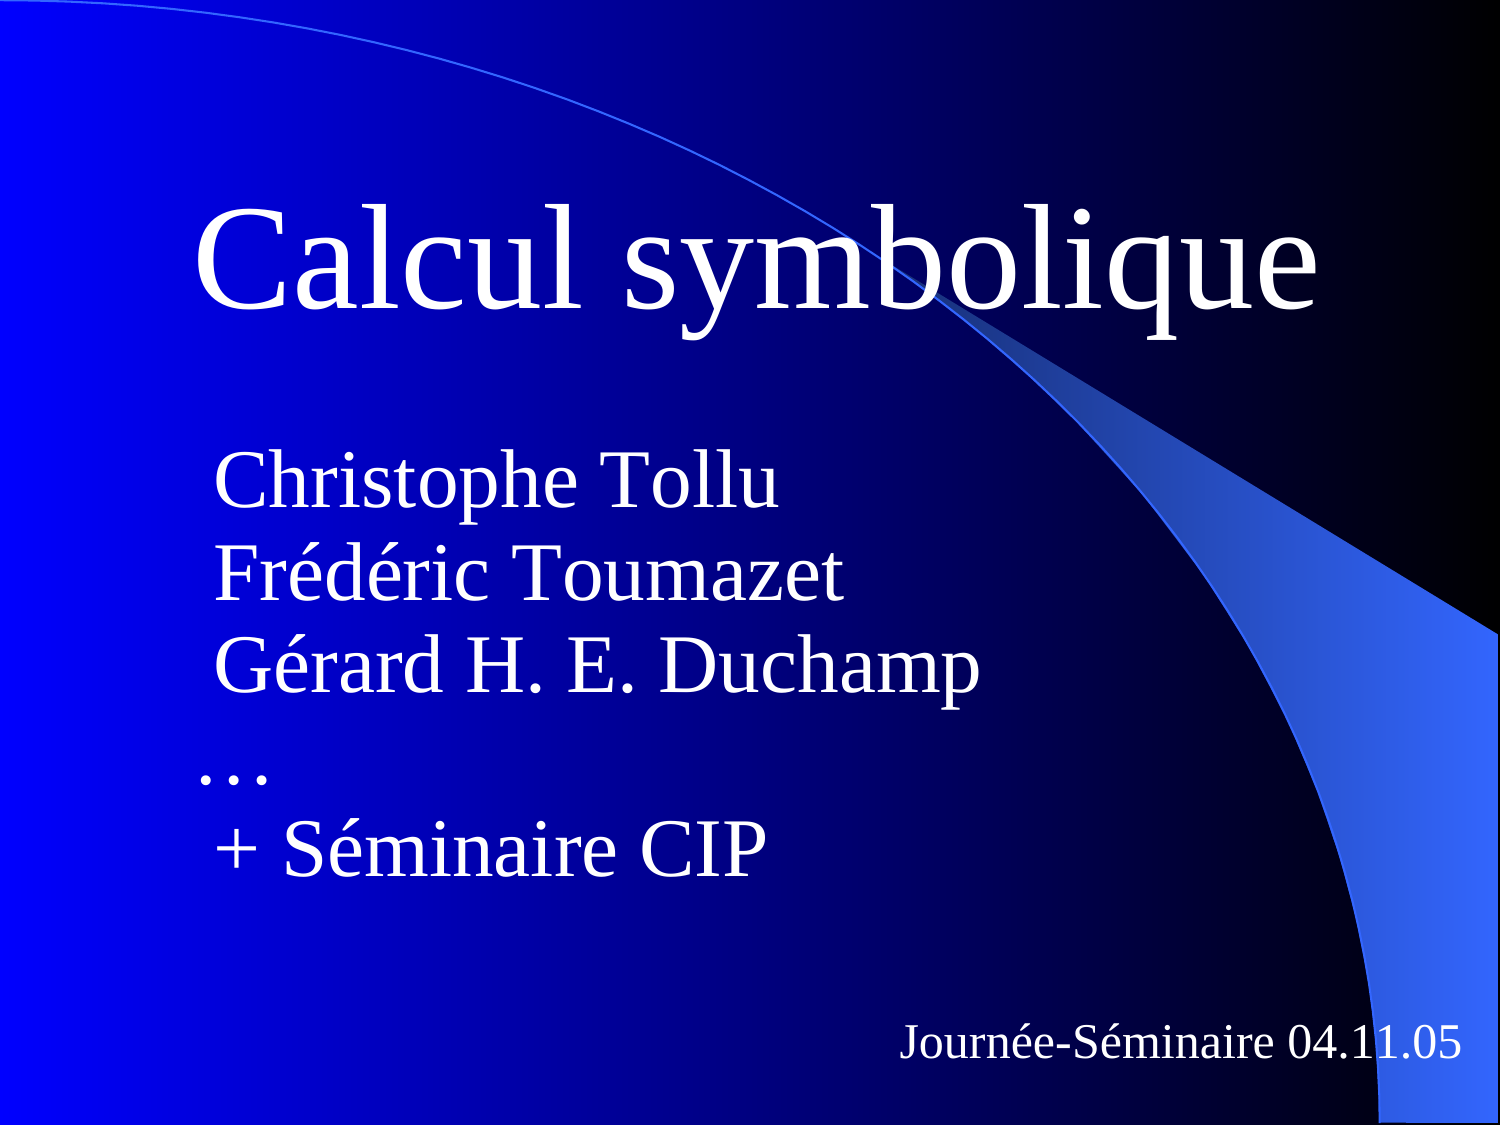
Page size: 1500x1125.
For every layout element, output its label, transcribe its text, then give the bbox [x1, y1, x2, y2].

text_box Calcul symbolique Christophe Tollu Frédéric Toumazet Gérard H. E. Duchamp … + Séminaire CIP [178, 167, 1337, 903]
text_box Journée-Séminaire 04.11.05 [884, 1006, 1478, 1078]
